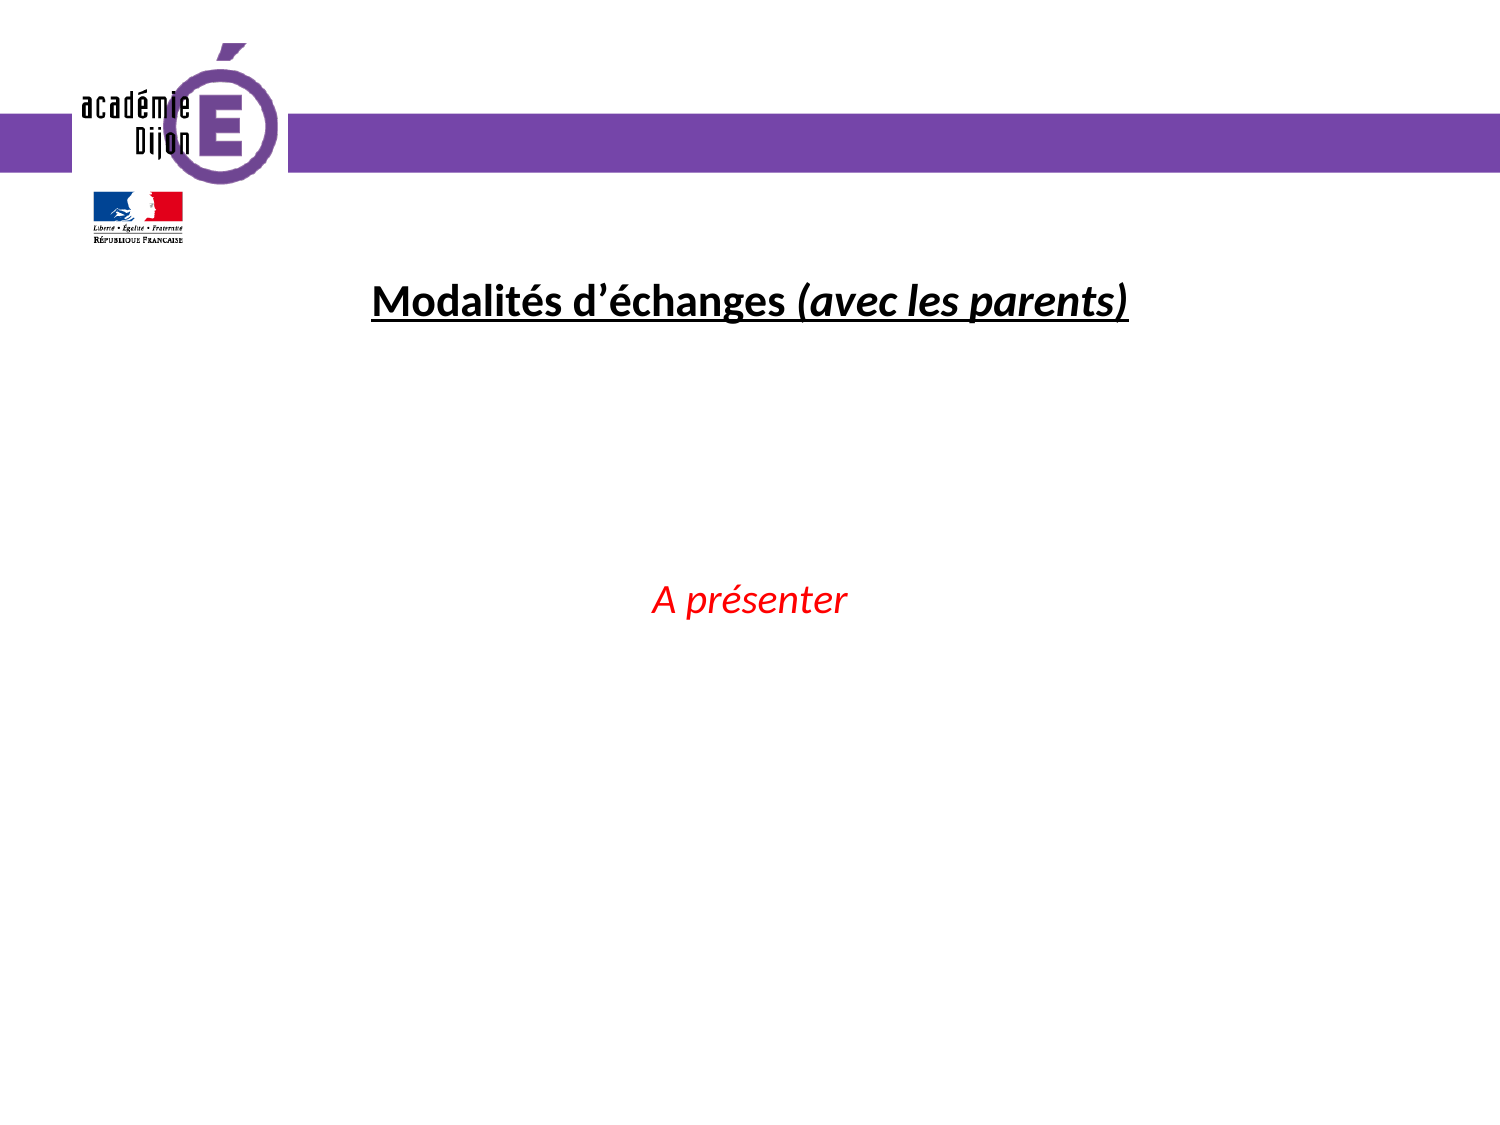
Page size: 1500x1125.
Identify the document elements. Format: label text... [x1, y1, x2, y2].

picture [82, 43, 278, 243]
title [307, 45, 1489, 233]
list Modalités d’échanges (avec les parents) A présenter [75, 262, 1426, 1005]
